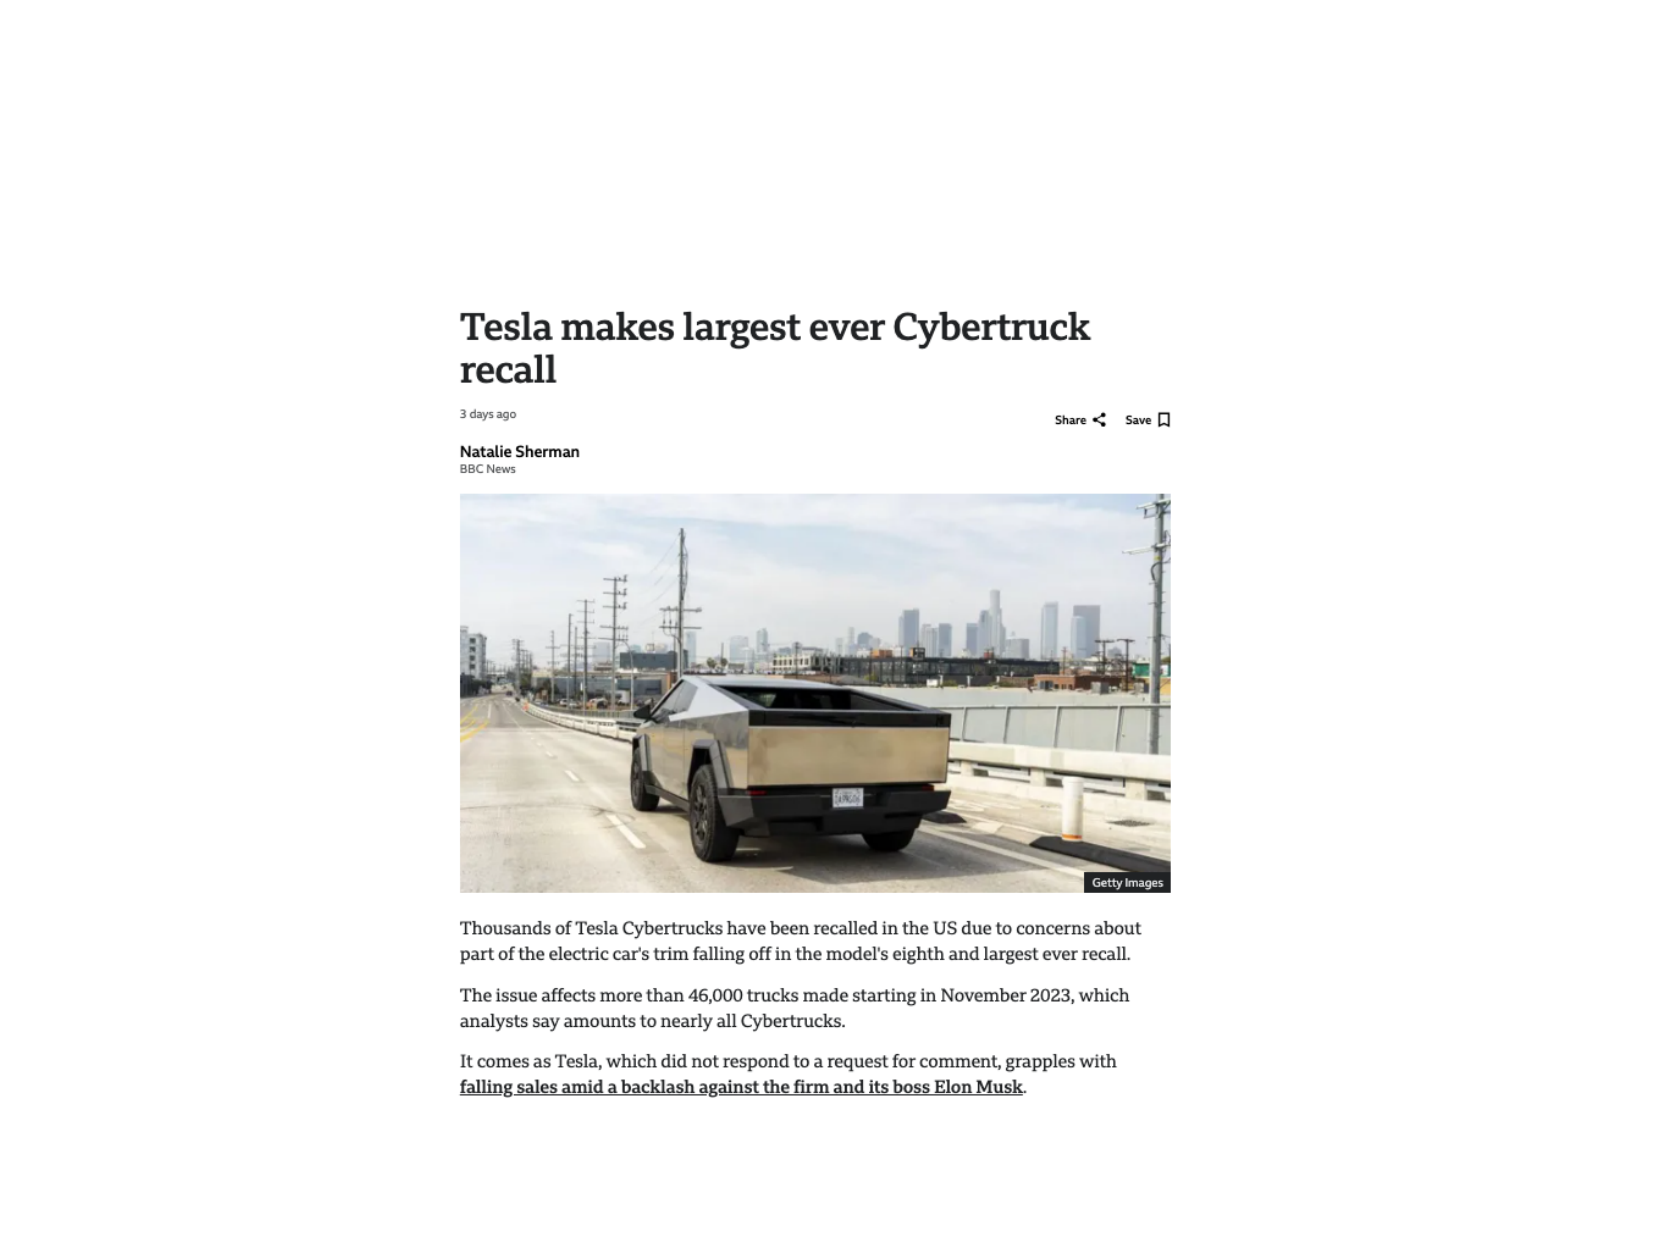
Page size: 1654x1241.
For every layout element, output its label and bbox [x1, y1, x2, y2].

picture [393, 290, 1260, 1109]
